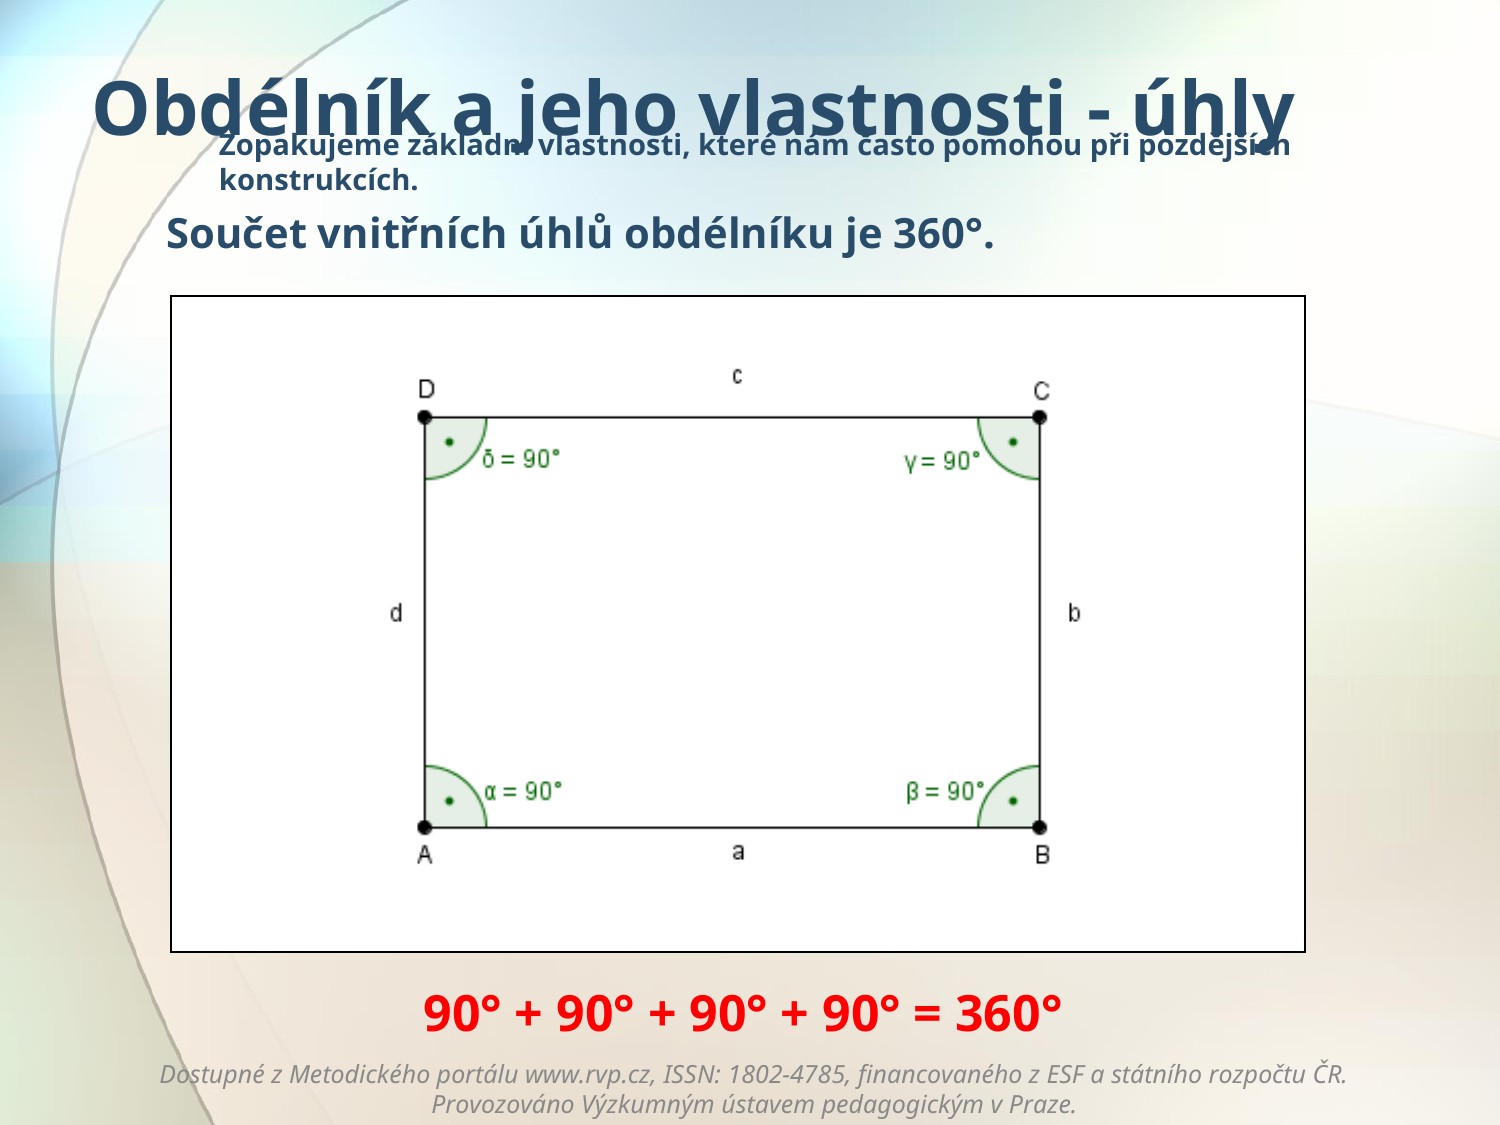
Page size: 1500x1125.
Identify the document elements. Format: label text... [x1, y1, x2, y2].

title Obdélník a jeho vlastnosti - úhly [76, 62, 1412, 165]
text_box 90° + 90° + 90° + 90° = 360° [157, 964, 1329, 1059]
text_box [171, 295, 1306, 953]
picture [0, 0, 1500, 1125]
text_box Zopakujeme základní vlastnosti, které nám často pomohou při pozdějších konstrukcích. [204, 113, 1480, 209]
text_box Součet vnitřních úhlů obdélníku je 360°. [152, 184, 1428, 280]
